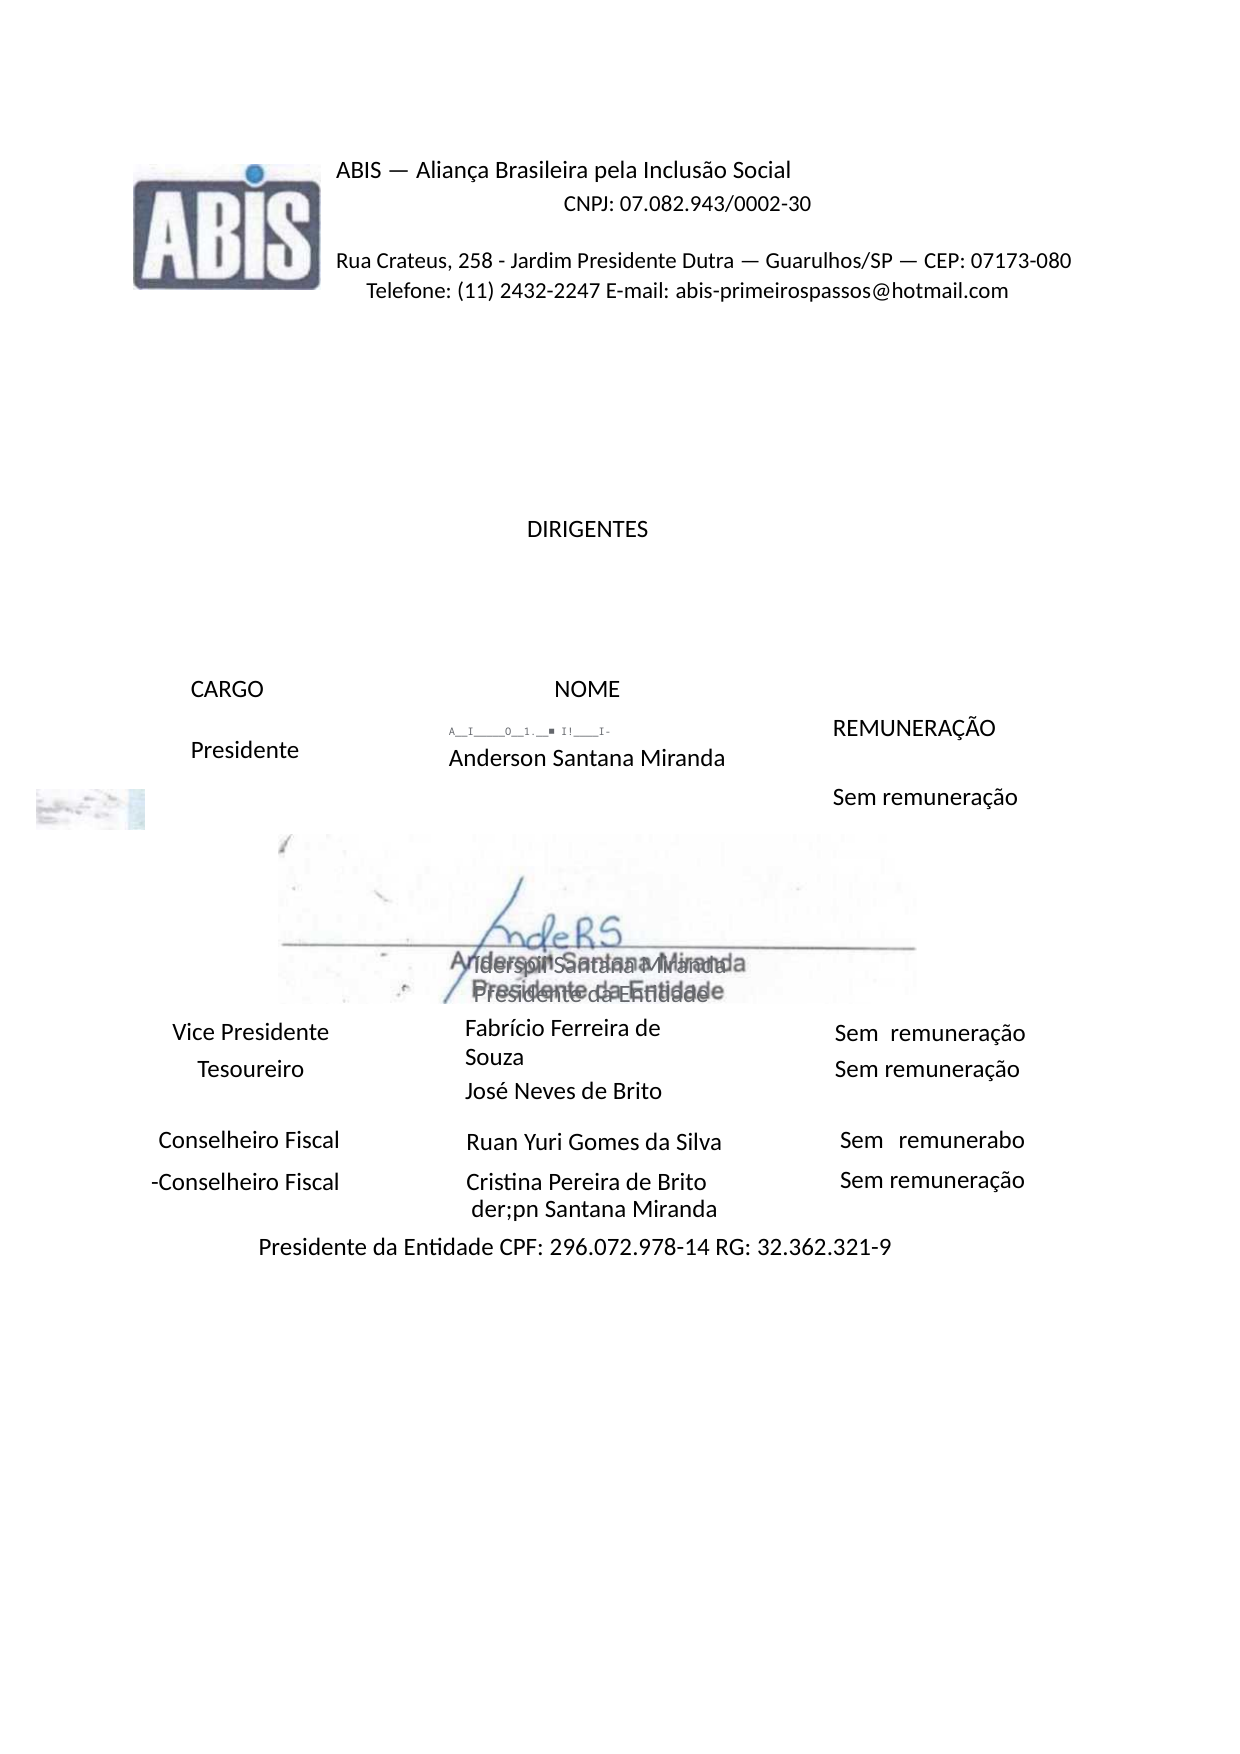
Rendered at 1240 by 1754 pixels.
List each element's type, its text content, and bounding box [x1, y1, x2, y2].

text_box der;pn Santana Miranda [471, 1193, 756, 1218]
text_box Sem remunerabo Sem remuneração [840, 1114, 1040, 1180]
picture [36, 789, 145, 830]
text_box CARGO Presidente [191, 673, 314, 763]
text_box Vice Presidente Tesoureiro [165, 1008, 337, 1068]
text_box NOME A__I_____O__1.__■ I!____I- Anderson Santana Miranda [449, 673, 740, 763]
text_box Presidente da Entidade [473, 978, 723, 1000]
text_box Fabrício Ferreira de Souza José Neves de Brito [465, 1012, 723, 1068]
picture [278, 834, 917, 1004]
text_box REMUNERAÇÃO Sem remuneração [833, 673, 1033, 767]
text_box íderspii Santana Miranda [474, 950, 745, 974]
text_box Conselheiro Fiscal -Conselheiro Fiscal [151, 1112, 341, 1176]
text_box Sem remuneração Sem remuneração [835, 1009, 1035, 1072]
text_box ABIS — Aliança Brasileira pela Inclusão Social CNPJ: 07.082.943/0002-30 Rua Crateus, 258 - Jardim Presidente Dutra — Guarulhos/SP — CEP: 07173-080 Telefone: (11) 2432-2247 E-mail: abis-primeirospassos@hotmail.com [336, 154, 1100, 335]
text_box Ruan Yuri Gomes da Silva Cristina Pereira de Brito [466, 1116, 739, 1174]
picture [133, 165, 321, 290]
text_box DIRIGENTES [527, 512, 681, 539]
text_box Presidente da Entidade CPF: 296.072.978-14 RG: 32.362.321-9 [258, 1230, 940, 1249]
